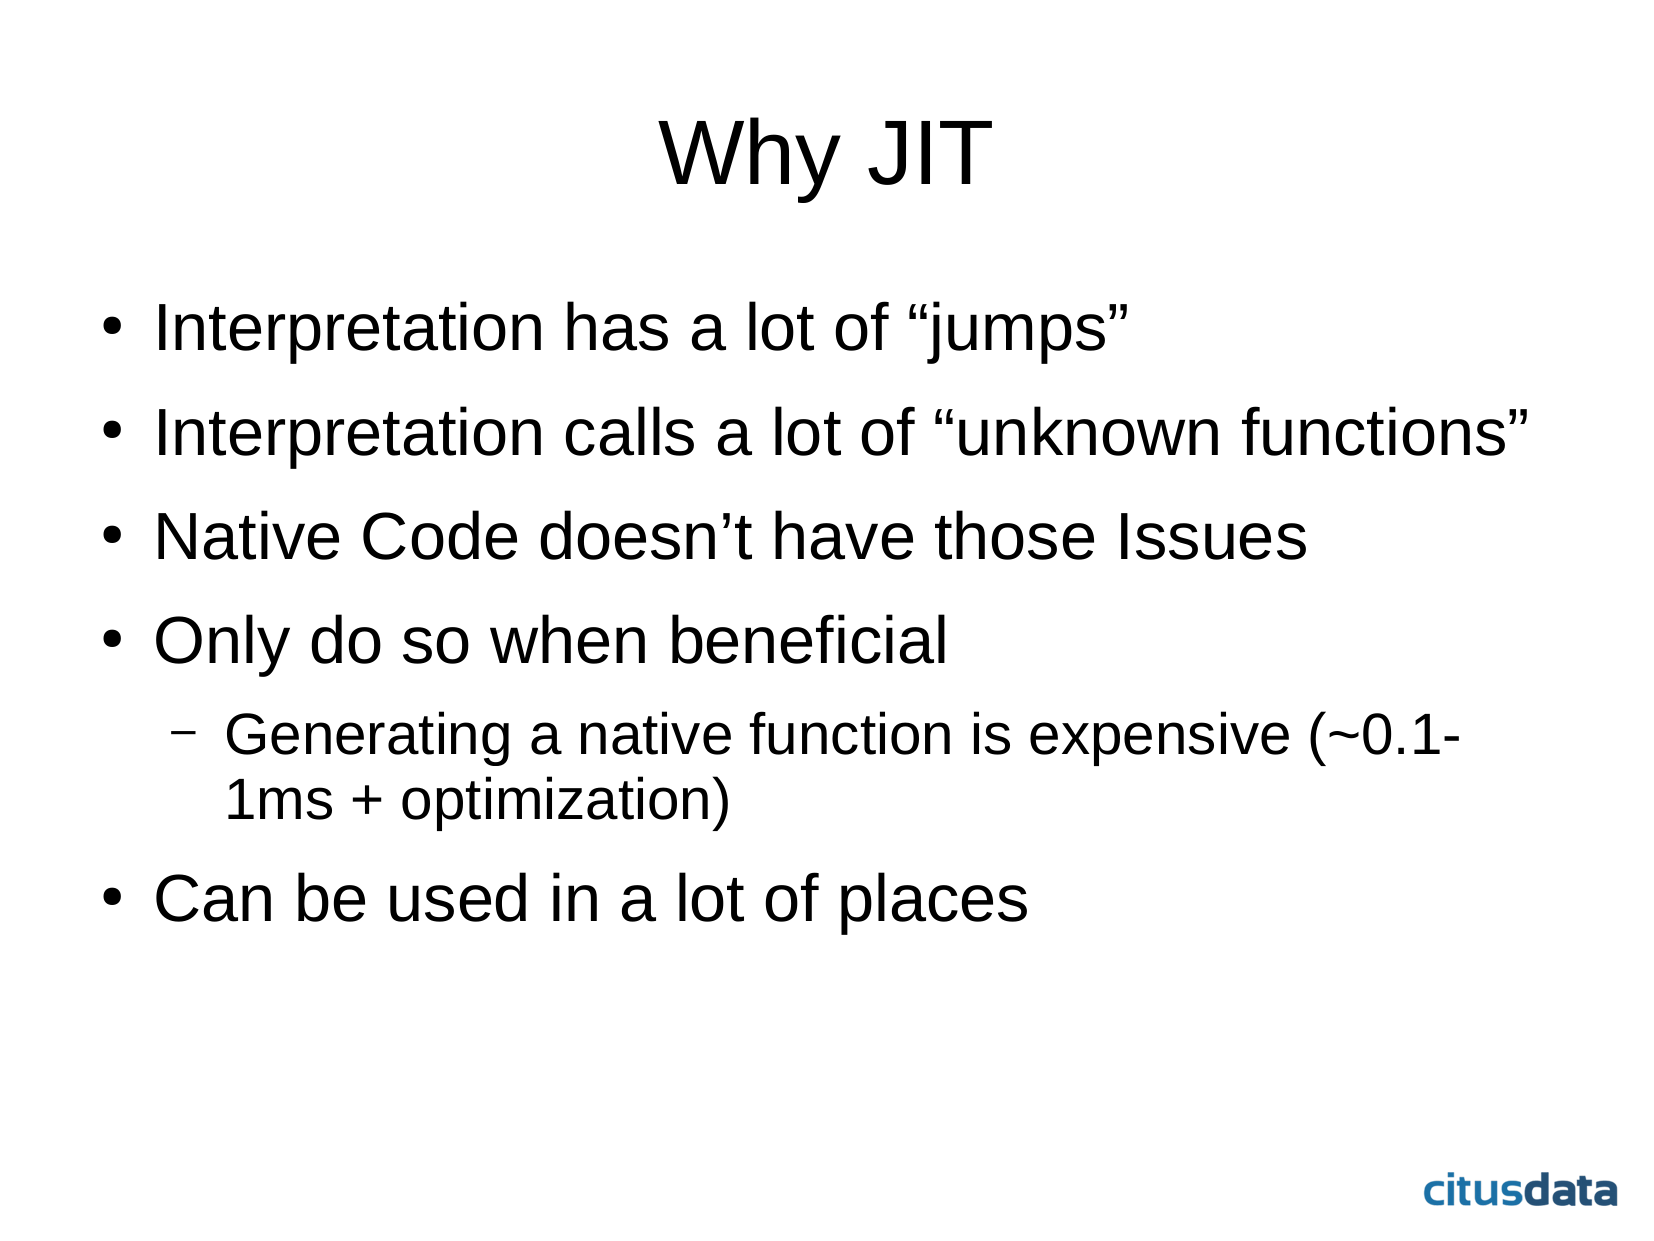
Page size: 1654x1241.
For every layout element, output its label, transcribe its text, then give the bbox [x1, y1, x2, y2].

list Interpretation has a lot of “jumps” Interpretation calls a lot of “unknown functions” Native Code doesn’t have those Issues Only do so when beneficial Generating a native function is expensive (~0.1-1ms + optimization) Can be used in a lot of places [82, 290, 1571, 1096]
title Why JIT [82, 49, 1571, 257]
picture [1420, 1167, 1622, 1209]
